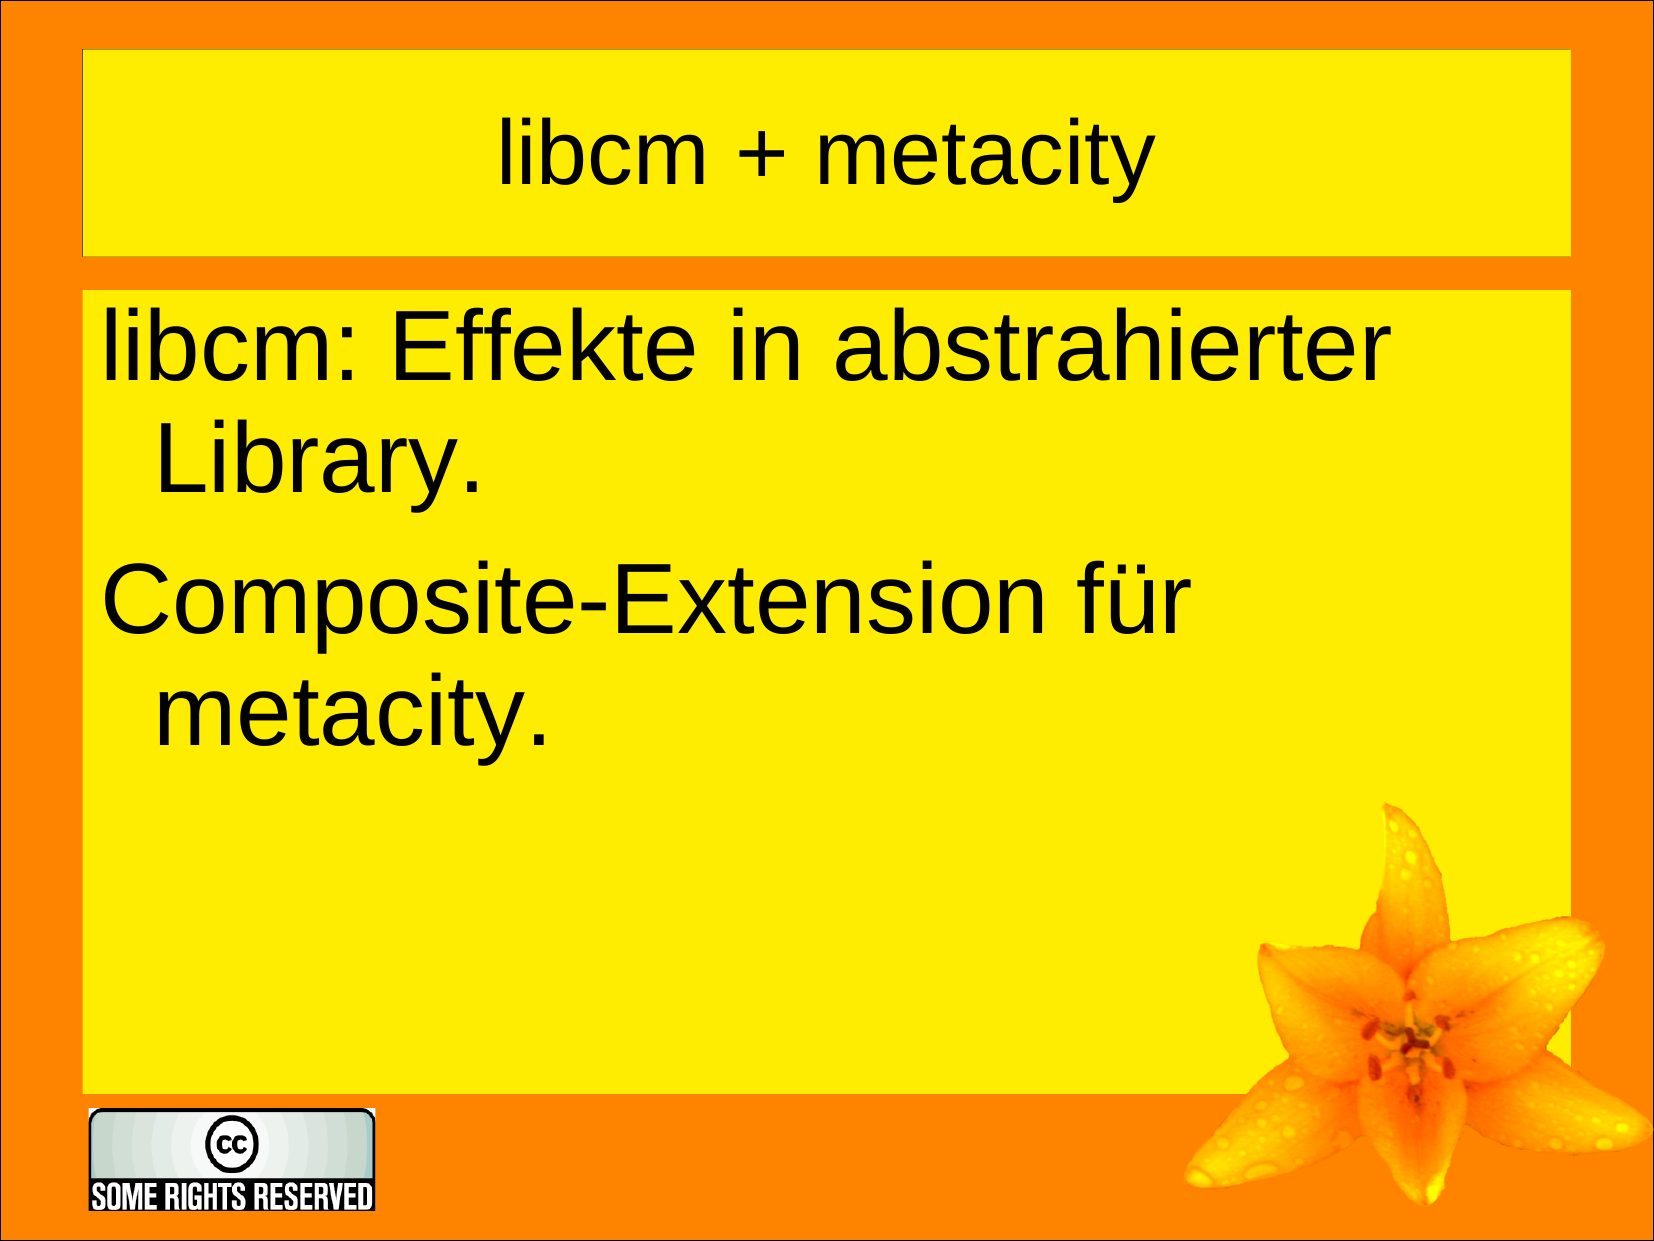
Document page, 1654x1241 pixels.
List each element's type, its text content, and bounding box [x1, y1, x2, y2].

list libcm: Effekte in abstrahierter Library. Composite-Extension für metacity. [82, 290, 1571, 1094]
picture [1181, 767, 1654, 1241]
picture [88, 1108, 376, 1211]
title libcm + metacity [82, 49, 1571, 257]
text_box [0, 0, 1654, 1241]
